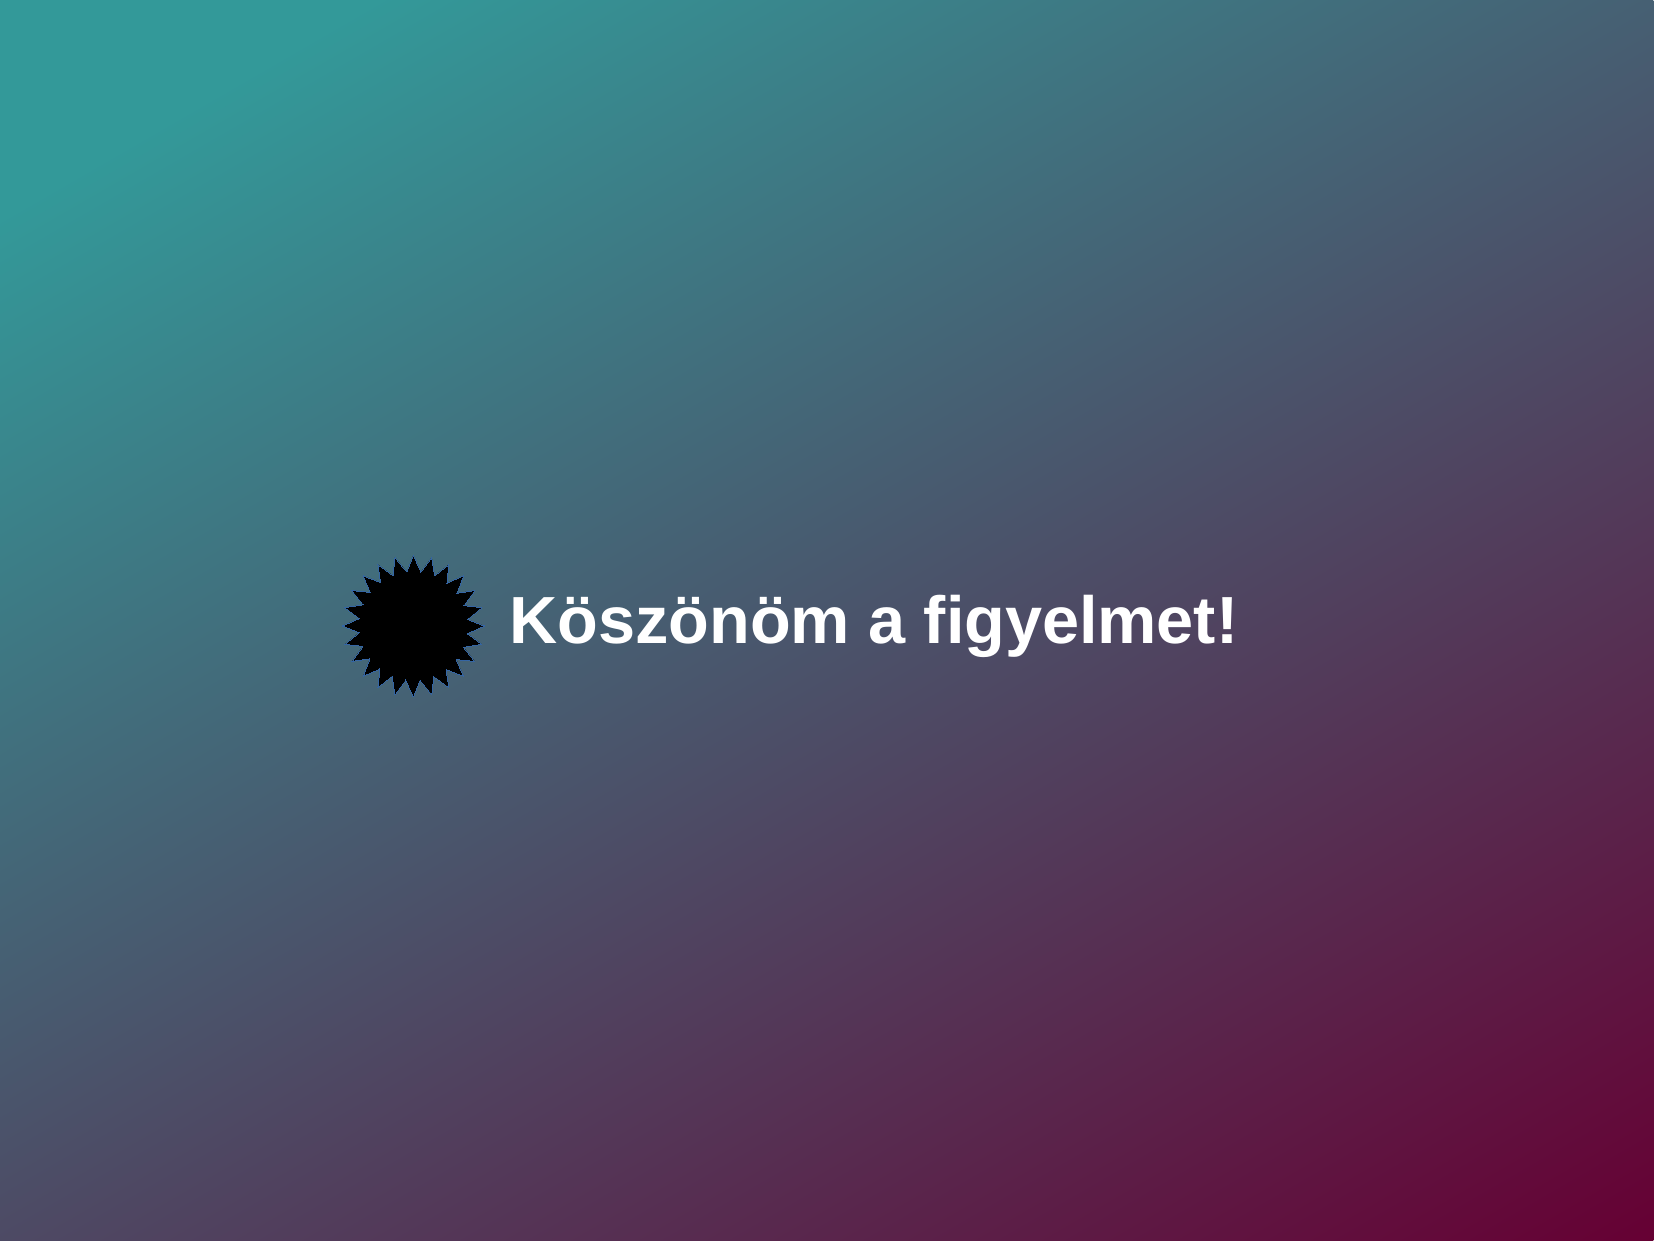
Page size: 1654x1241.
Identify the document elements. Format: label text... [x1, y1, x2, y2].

title Köszönöm a figyelmet! [496, 582, 1252, 658]
text_box [342, 555, 485, 697]
